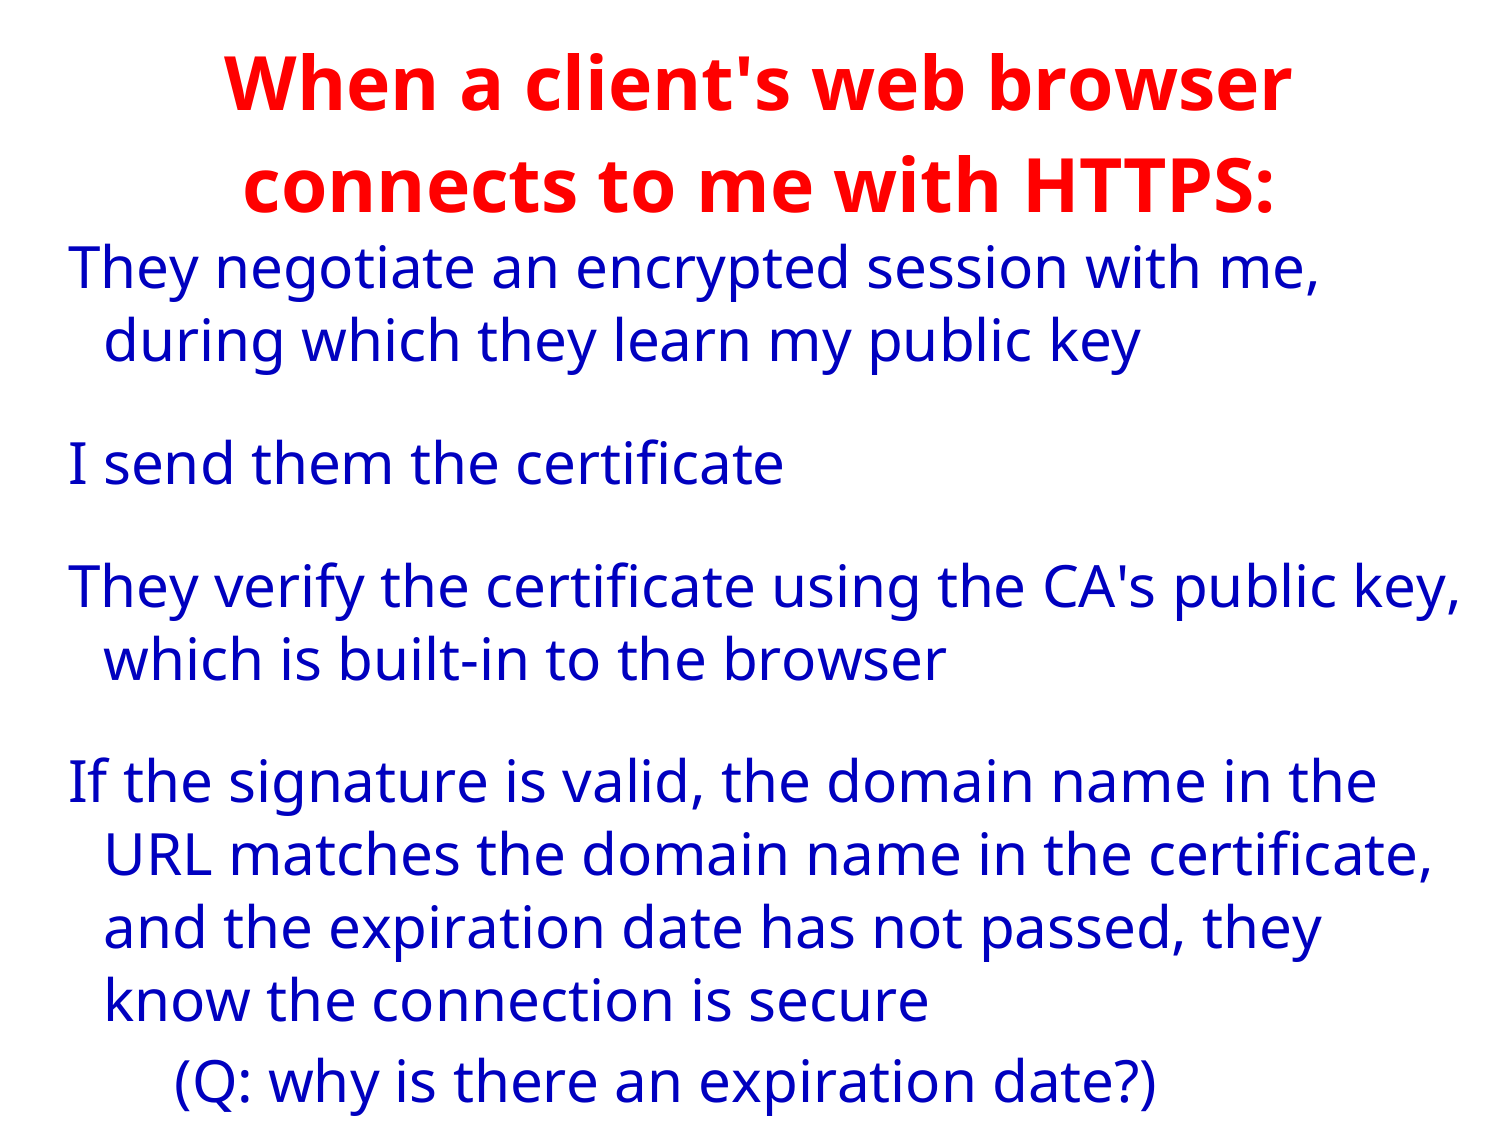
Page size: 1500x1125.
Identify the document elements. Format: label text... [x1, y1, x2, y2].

title When a client's web browser connects to me with HTTPS: [181, 29, 1339, 214]
list They negotiate an encrypted session with me, during which they learn my public key I send them the certificate They verify the certificate using the CA's public key, which is built-in to the browser If the signature is valid, the domain name in the URL matches the domain name in the certificate, and the expiration date has not passed, they know the connection is secure (Q: why is there an expiration date?) [32, 230, 1463, 1045]
